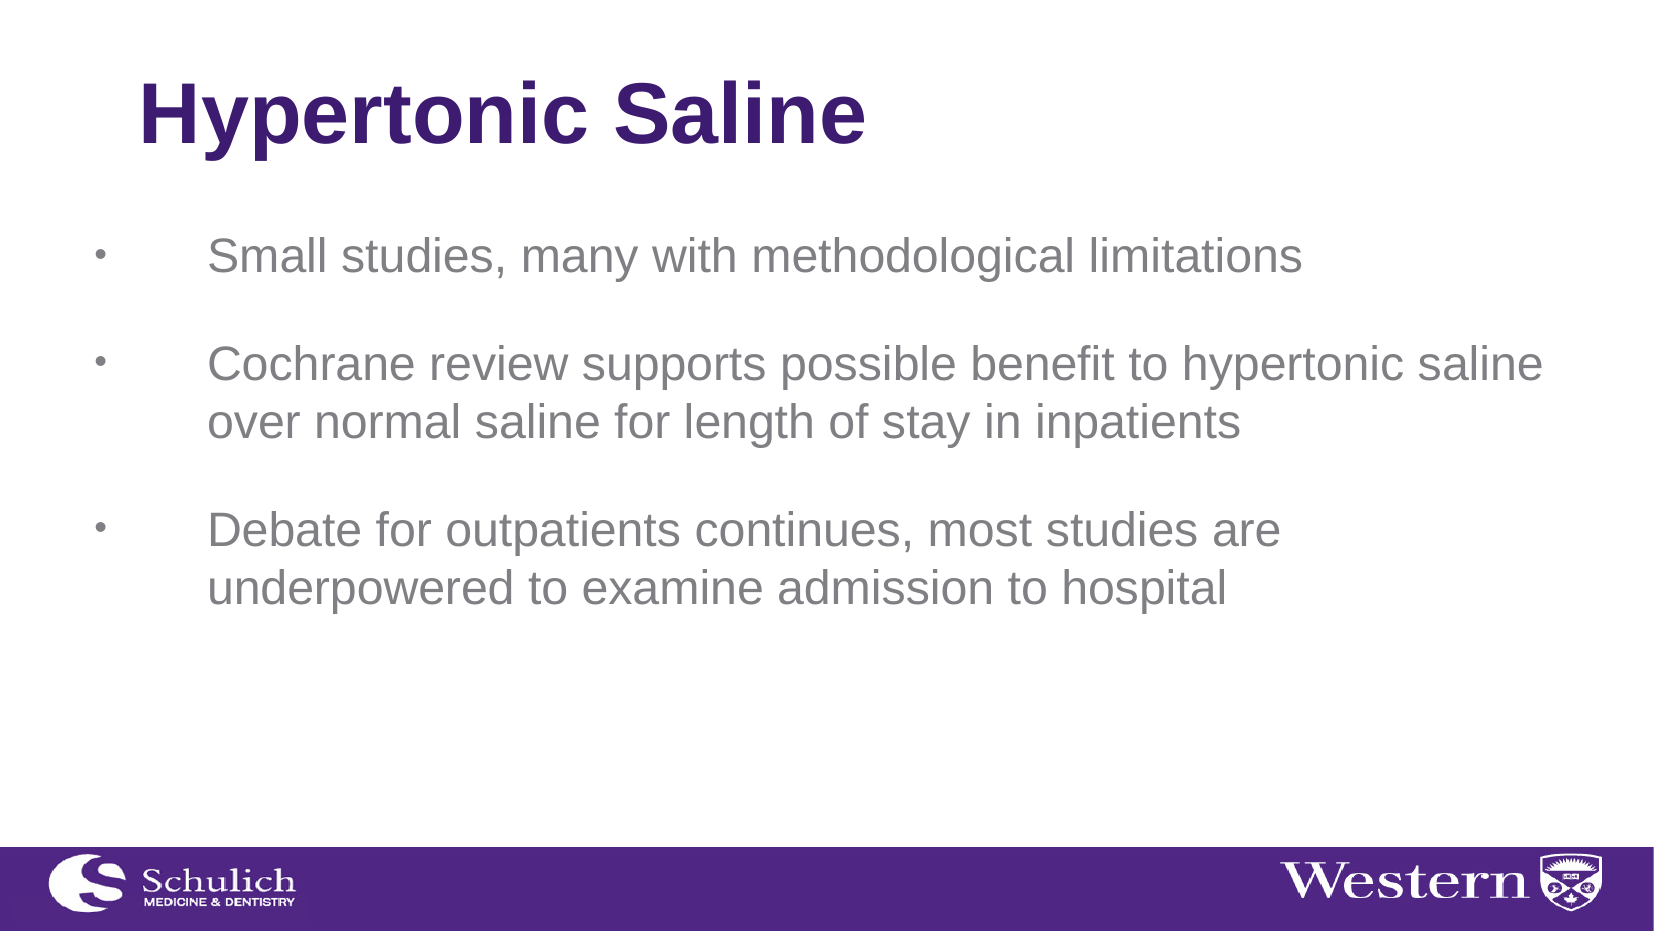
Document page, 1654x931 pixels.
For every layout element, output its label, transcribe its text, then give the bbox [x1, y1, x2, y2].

list Small studies, many with methodological limitations Cochrane review supports possible benefit to hypertonic saline over normal saline for length of stay in inpatients Debate for outpatients continues, most studies are underpowered to examine admission to hospital [79, 217, 1574, 765]
title Hypertonic Saline [123, 30, 1585, 187]
picture [0, 0, 1654, 931]
